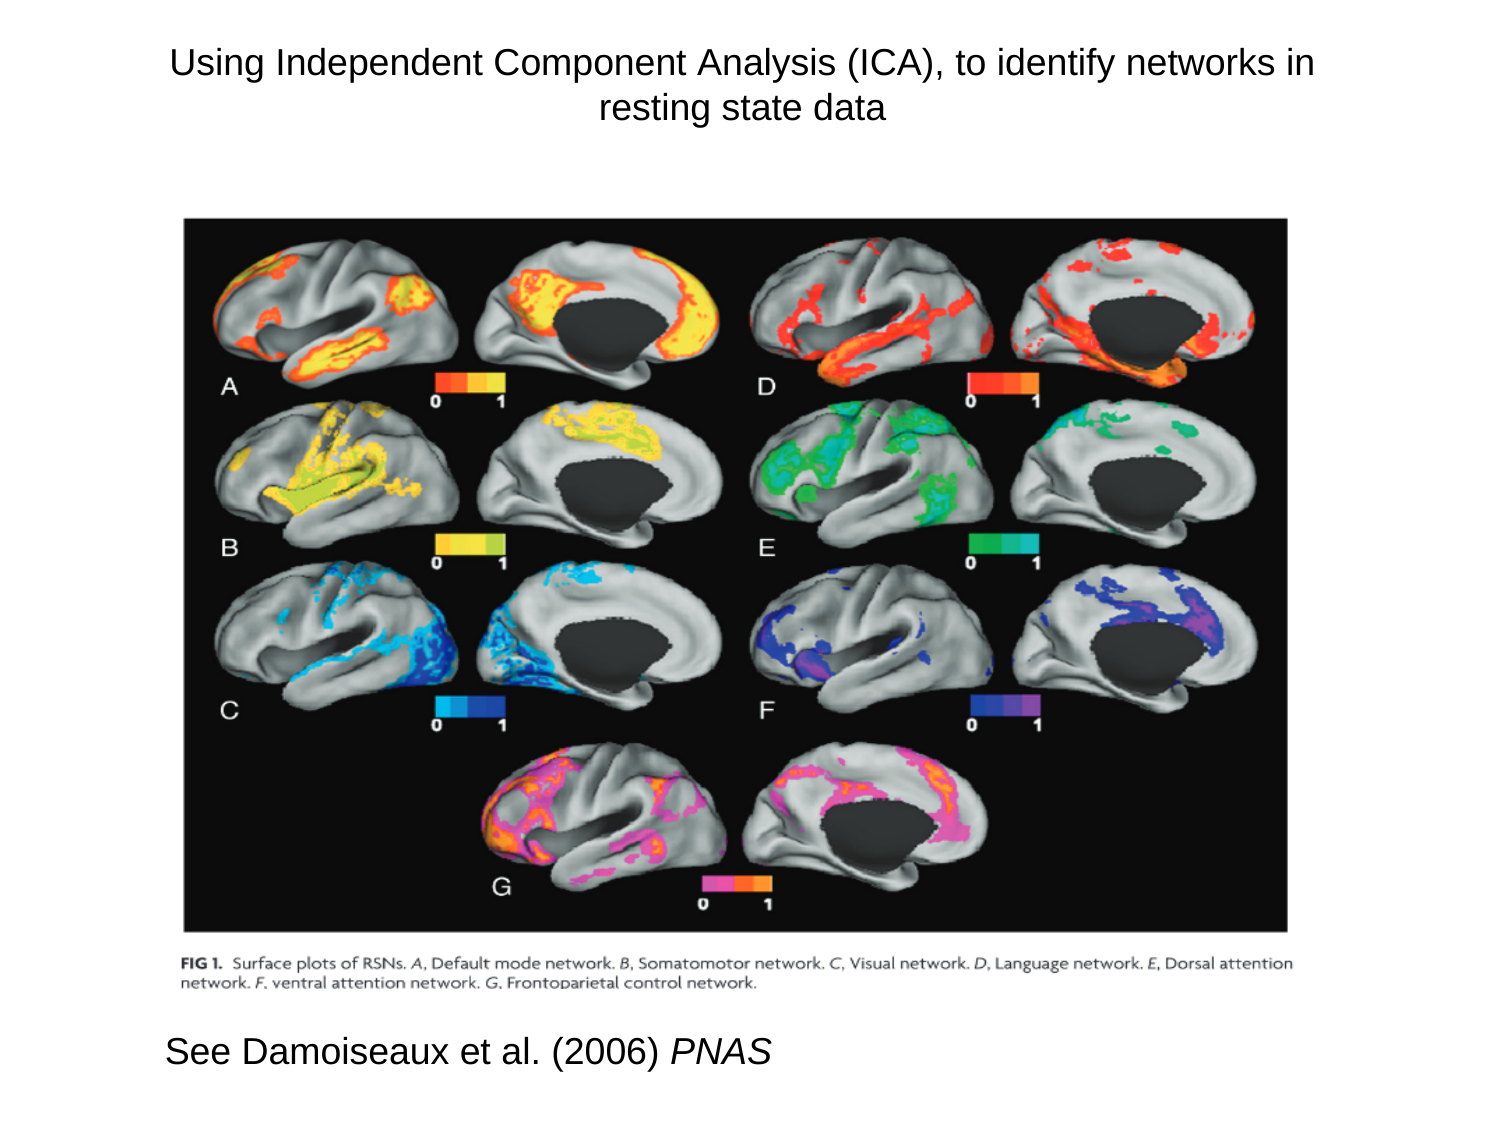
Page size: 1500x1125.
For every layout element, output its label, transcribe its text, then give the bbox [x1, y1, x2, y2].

text_box See Damoiseaux et al. (2006) PNAS [150, 1020, 1366, 1080]
text_box Using Independent Component Analysis (ICA), to identify networks in resting state data [105, 30, 1381, 136]
picture [168, 209, 1306, 989]
